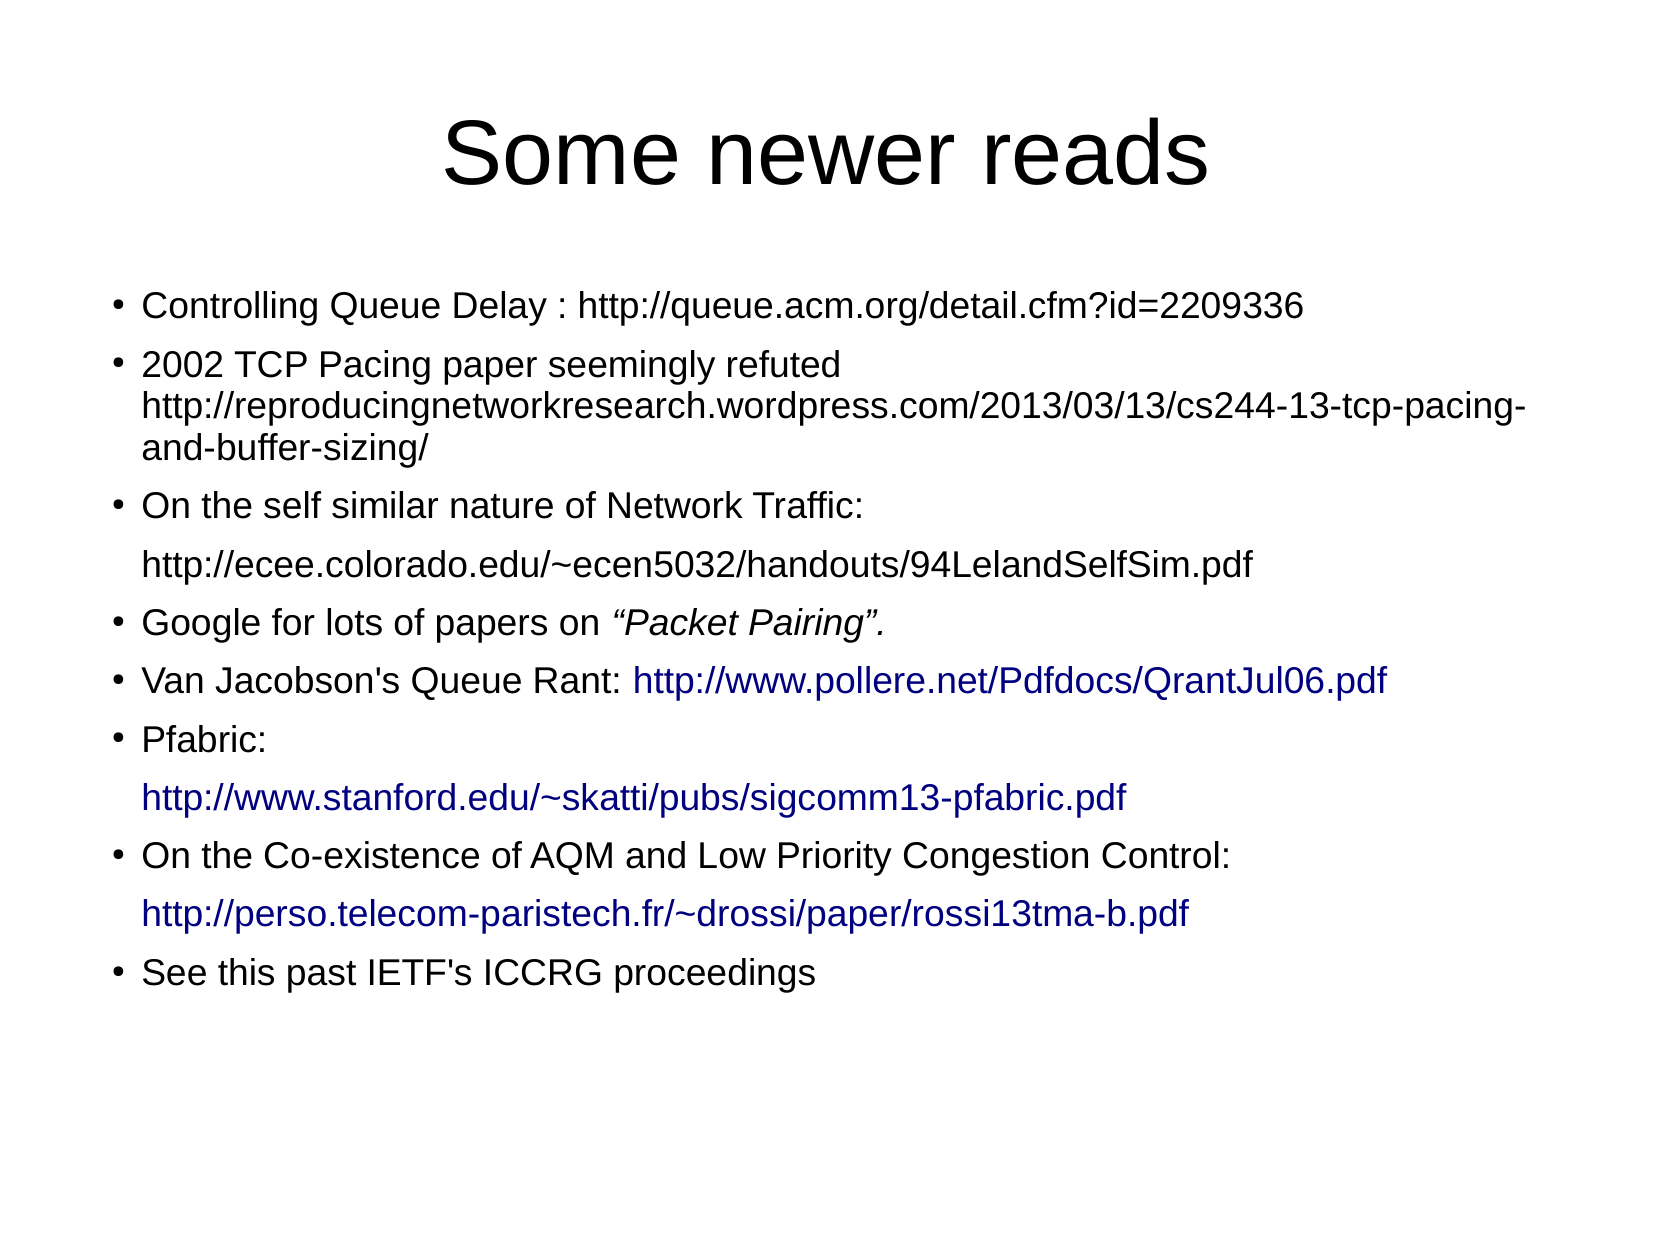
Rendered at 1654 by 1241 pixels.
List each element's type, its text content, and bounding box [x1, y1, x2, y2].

title Some newer reads [82, 49, 1571, 257]
list Controlling Queue Delay : http://queue.acm.org/detail.cfm?id=2209336 2002 TCP Pacing paper seemingly refuted http://reproducingnetworkresearch.wordpress.com/2013/03/13/cs244-13-tcp-pacing-and-buffer-sizing/ On the self similar nature of Network Traffic: http://ecee.colorado.edu/~ecen5032/handouts/94LelandSelfSim.pdf Google for lots of papers on “Packet Pairing”. Van Jacobson's Queue Rant: http://www.pollere.net/Pdfdocs/QrantJul06.pdf Pfabric: http://www.stanford.edu/~skatti/pubs/sigcomm13-pfabric.pdf On the Co-existence of AQM and Low Priority Congestion Control: http://perso.telecom-paristech.fr/~drossi/paper/rossi13tma-b.pdf See this past IETF's ICCRG proceedings [101, 285, 1591, 1005]
